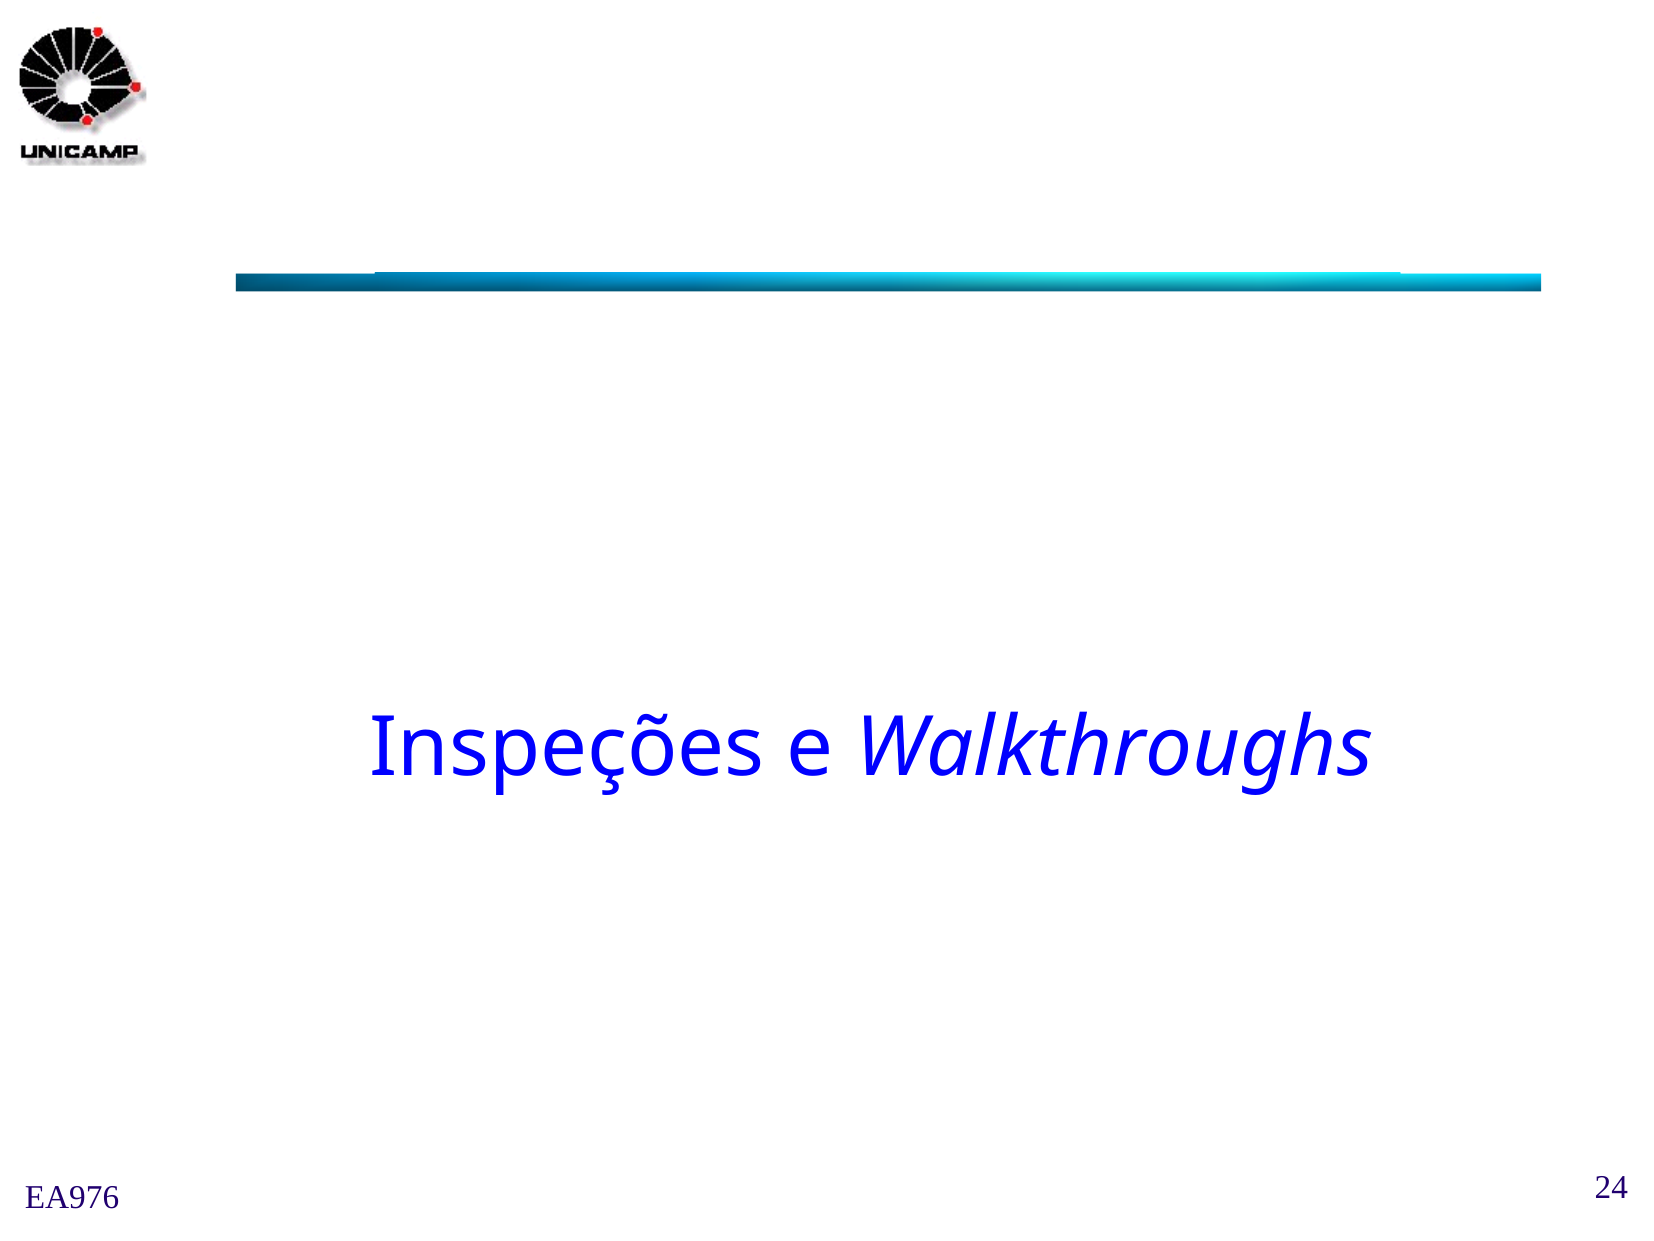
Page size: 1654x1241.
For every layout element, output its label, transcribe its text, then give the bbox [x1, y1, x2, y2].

picture [125, 272, 1654, 295]
title Inspeções e Walkthroughs [237, 583, 1506, 798]
